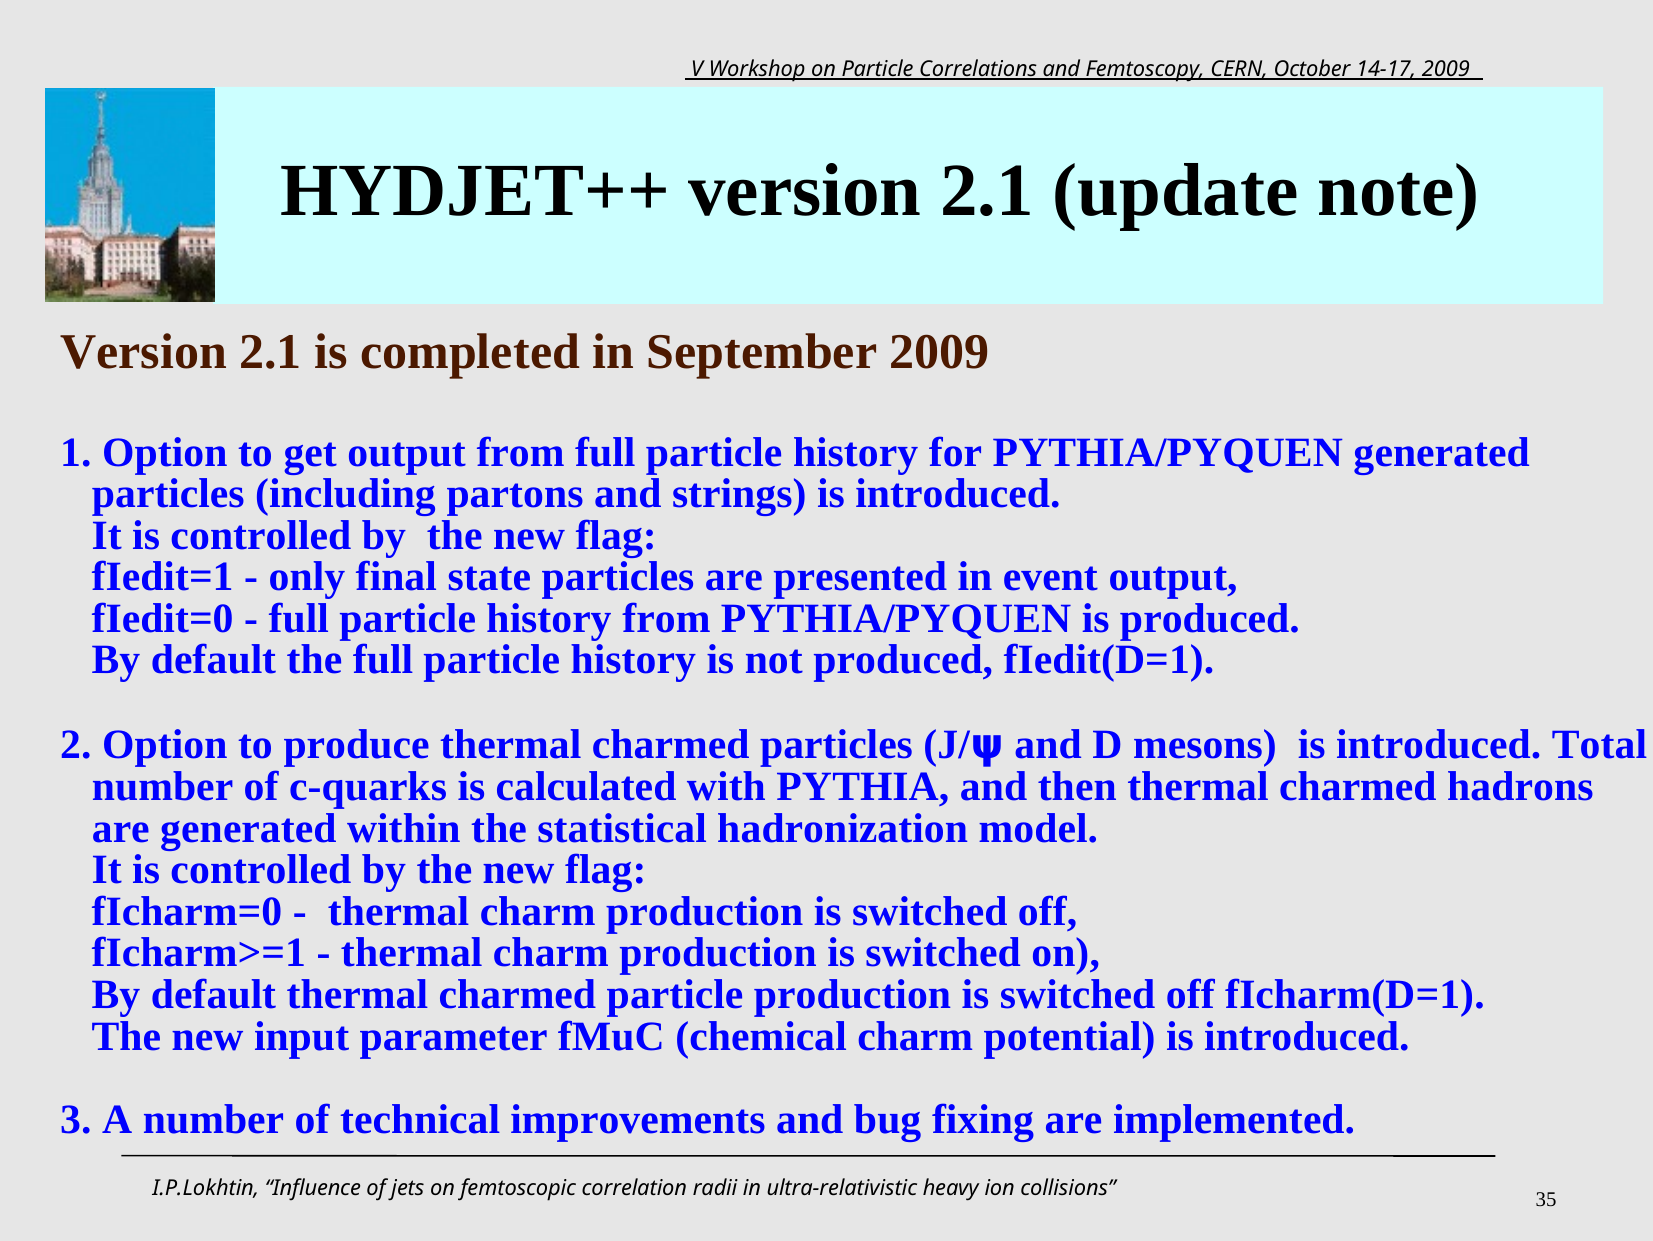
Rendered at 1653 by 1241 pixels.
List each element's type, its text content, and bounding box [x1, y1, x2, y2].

subtitle Version 2.1 is completed in September 2009 1. Option to get output from full particle history for PYTHIA/PYQUEN generated particles (including partons and strings) is introduced. It is controlled by the new flag: fIedit=1 - only final state particles are presented in event output, fIedit=0 - full particle history from PYTHIA/PYQUEN is produced. By default the full particle history is not produced, fIedit(D=1). 2. Option to produce thermal charmed particles (J/ψ and D mesons) is introduced. Total number of c-quarks is calculated with PYTHIA, and then thermal charmed hadrons are generated within the statistical hadronization model. It is controlled by the new flag: fIcharm=0 - thermal charm production is switched off, fIcharm>=1 - thermal charm production is switched on), By default thermal charmed particle production is switched off fIcharm(D=1). The new input parameter fMuC (chemical charm potential) is introduced. 3. A number of technical improvements and bug fixing are implemented. [29, 277, 1653, 1194]
title HYDJET++ version 2.1 (update note) [118, 59, 1644, 277]
picture [45, 90, 118, 277]
